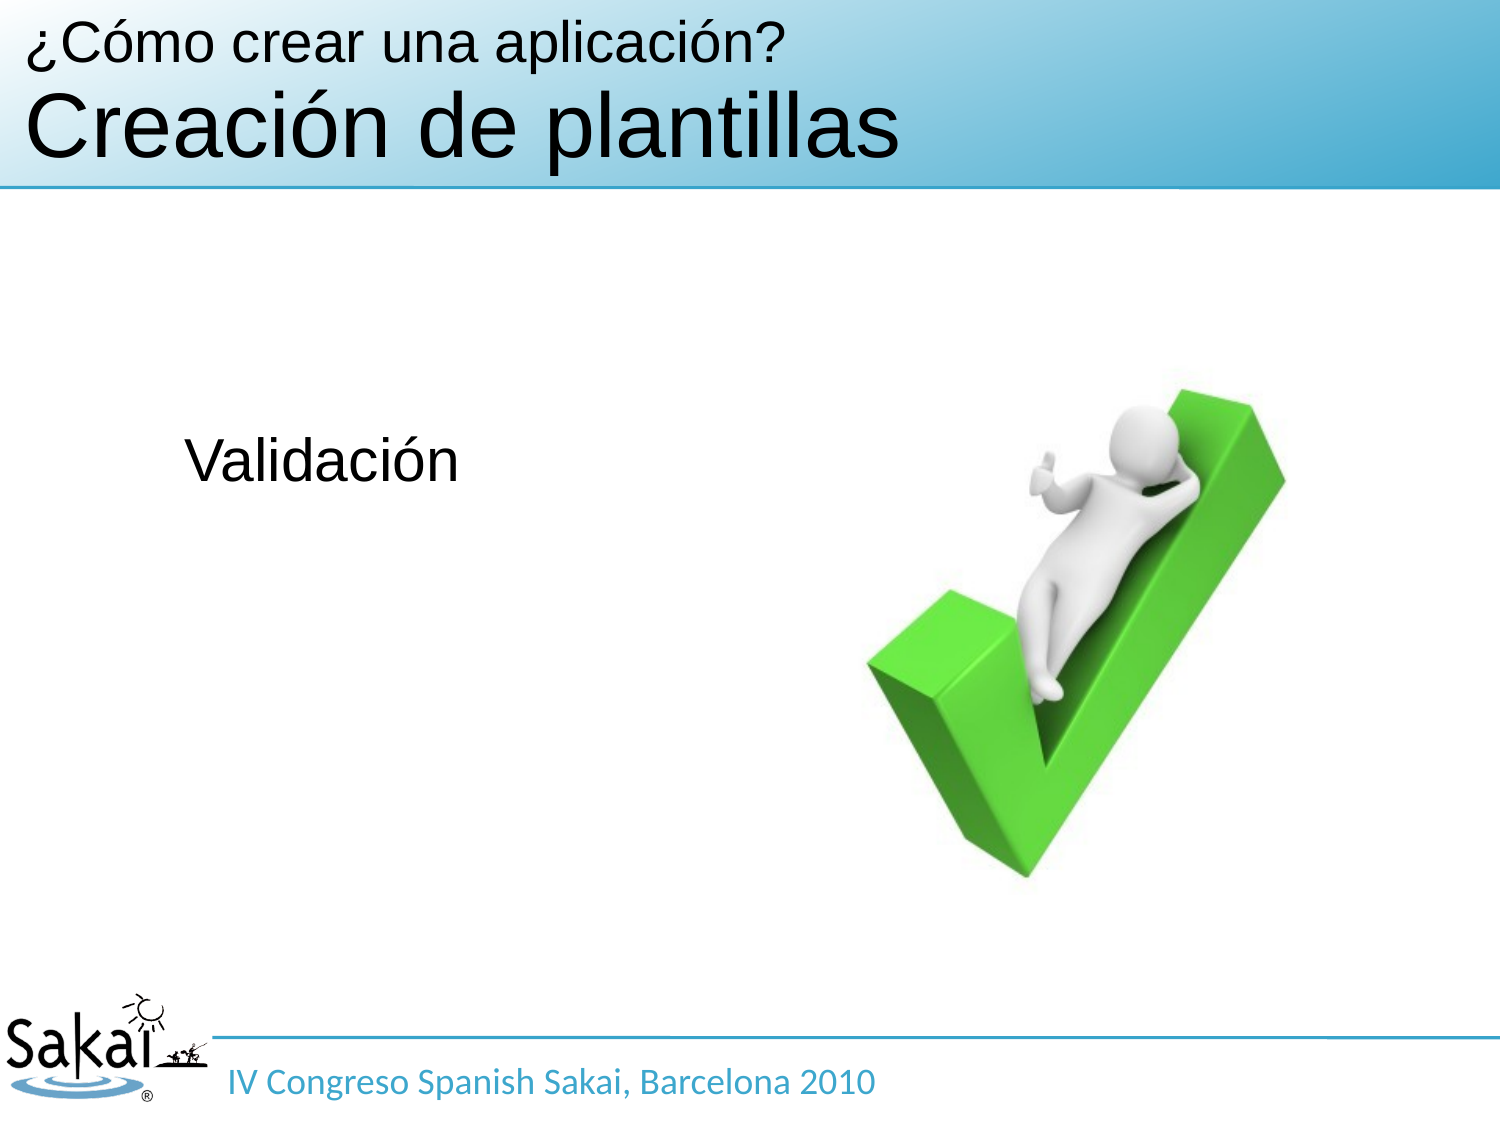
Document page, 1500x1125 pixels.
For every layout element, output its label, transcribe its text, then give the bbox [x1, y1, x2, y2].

subtitle Validación [24, 212, 621, 709]
picture [762, 319, 1388, 945]
title ¿Cómo crear una aplicación? Creación de plantillas [24, 9, 1475, 178]
picture [0, 955, 213, 1125]
